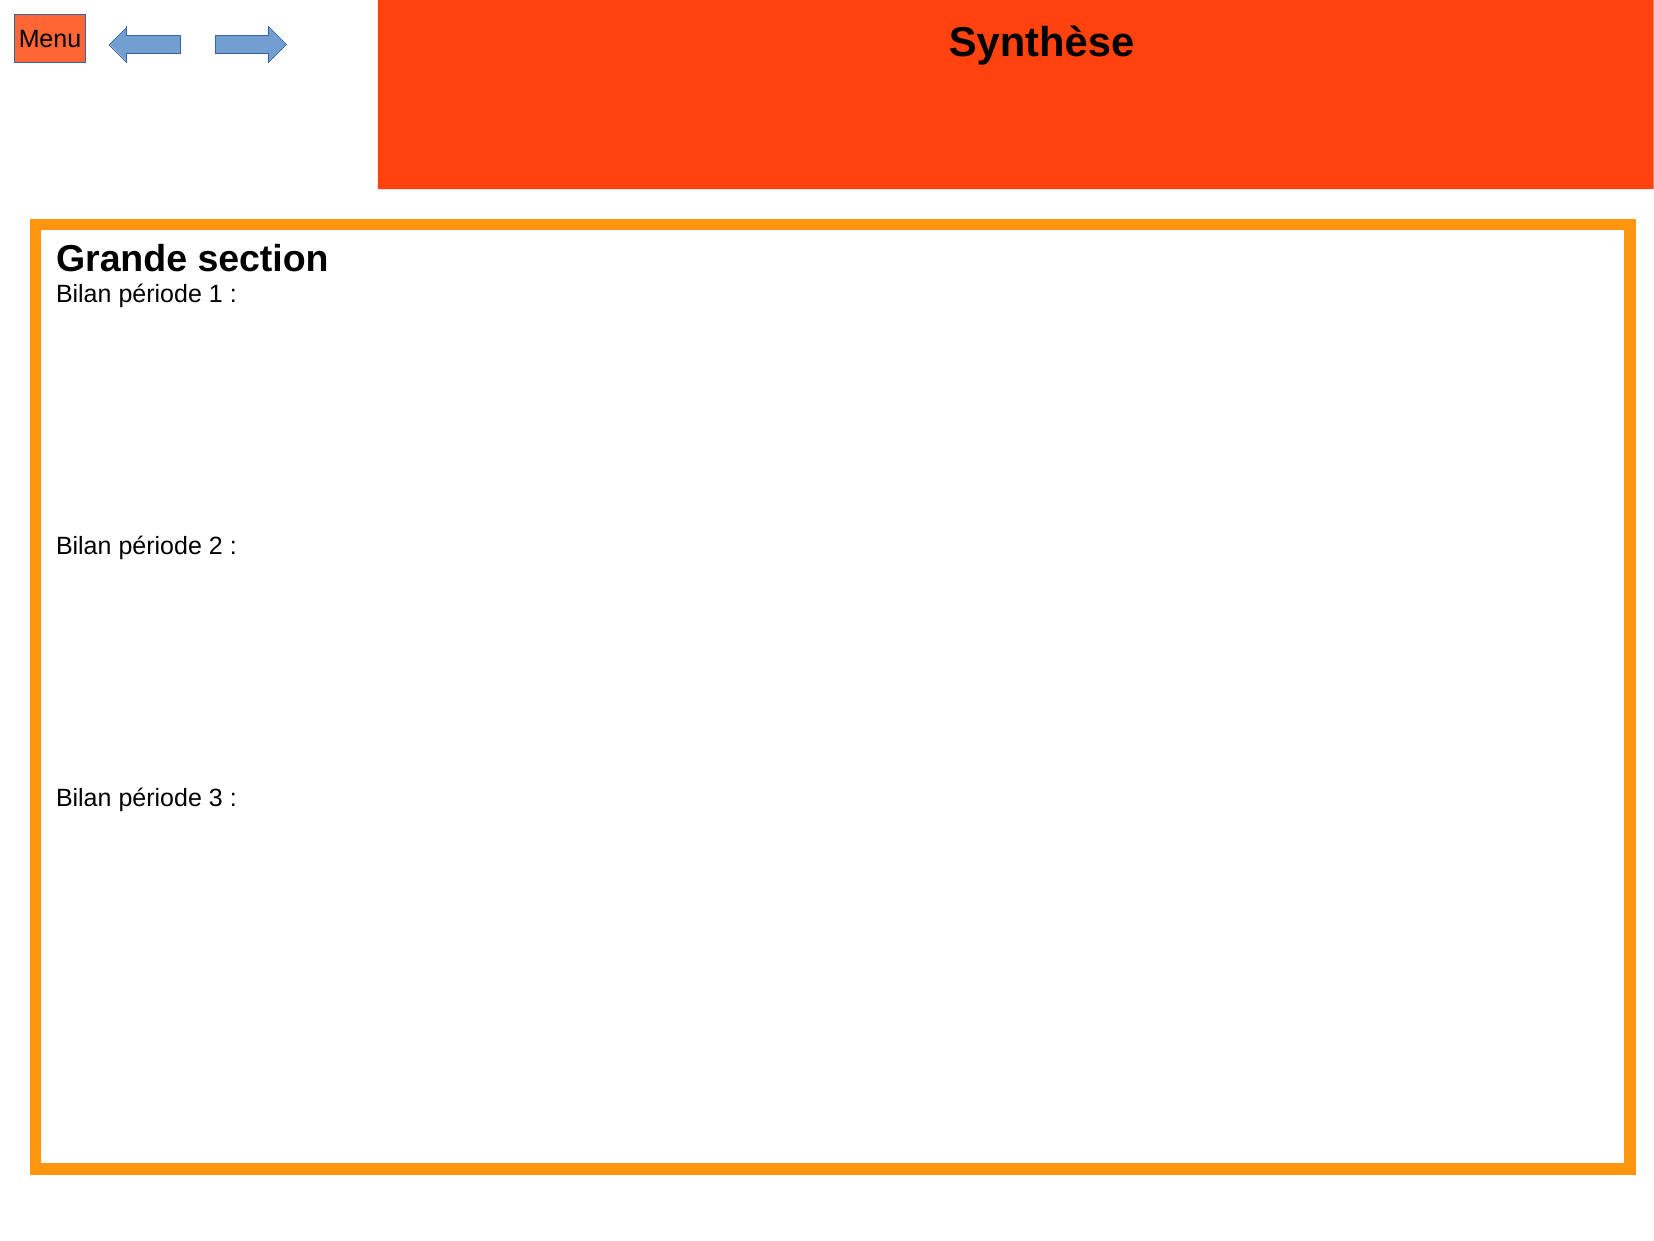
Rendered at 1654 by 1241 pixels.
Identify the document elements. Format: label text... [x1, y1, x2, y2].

text_box Synthèse [934, 11, 1150, 157]
text_box [215, 26, 287, 63]
text_box [109, 26, 181, 63]
text_box Grande section Bilan période 1 : Bilan période 2 : Bilan période 3 : [35, 224, 1630, 1170]
text_box Menu [14, 14, 86, 63]
text_box [377, 0, 1654, 190]
